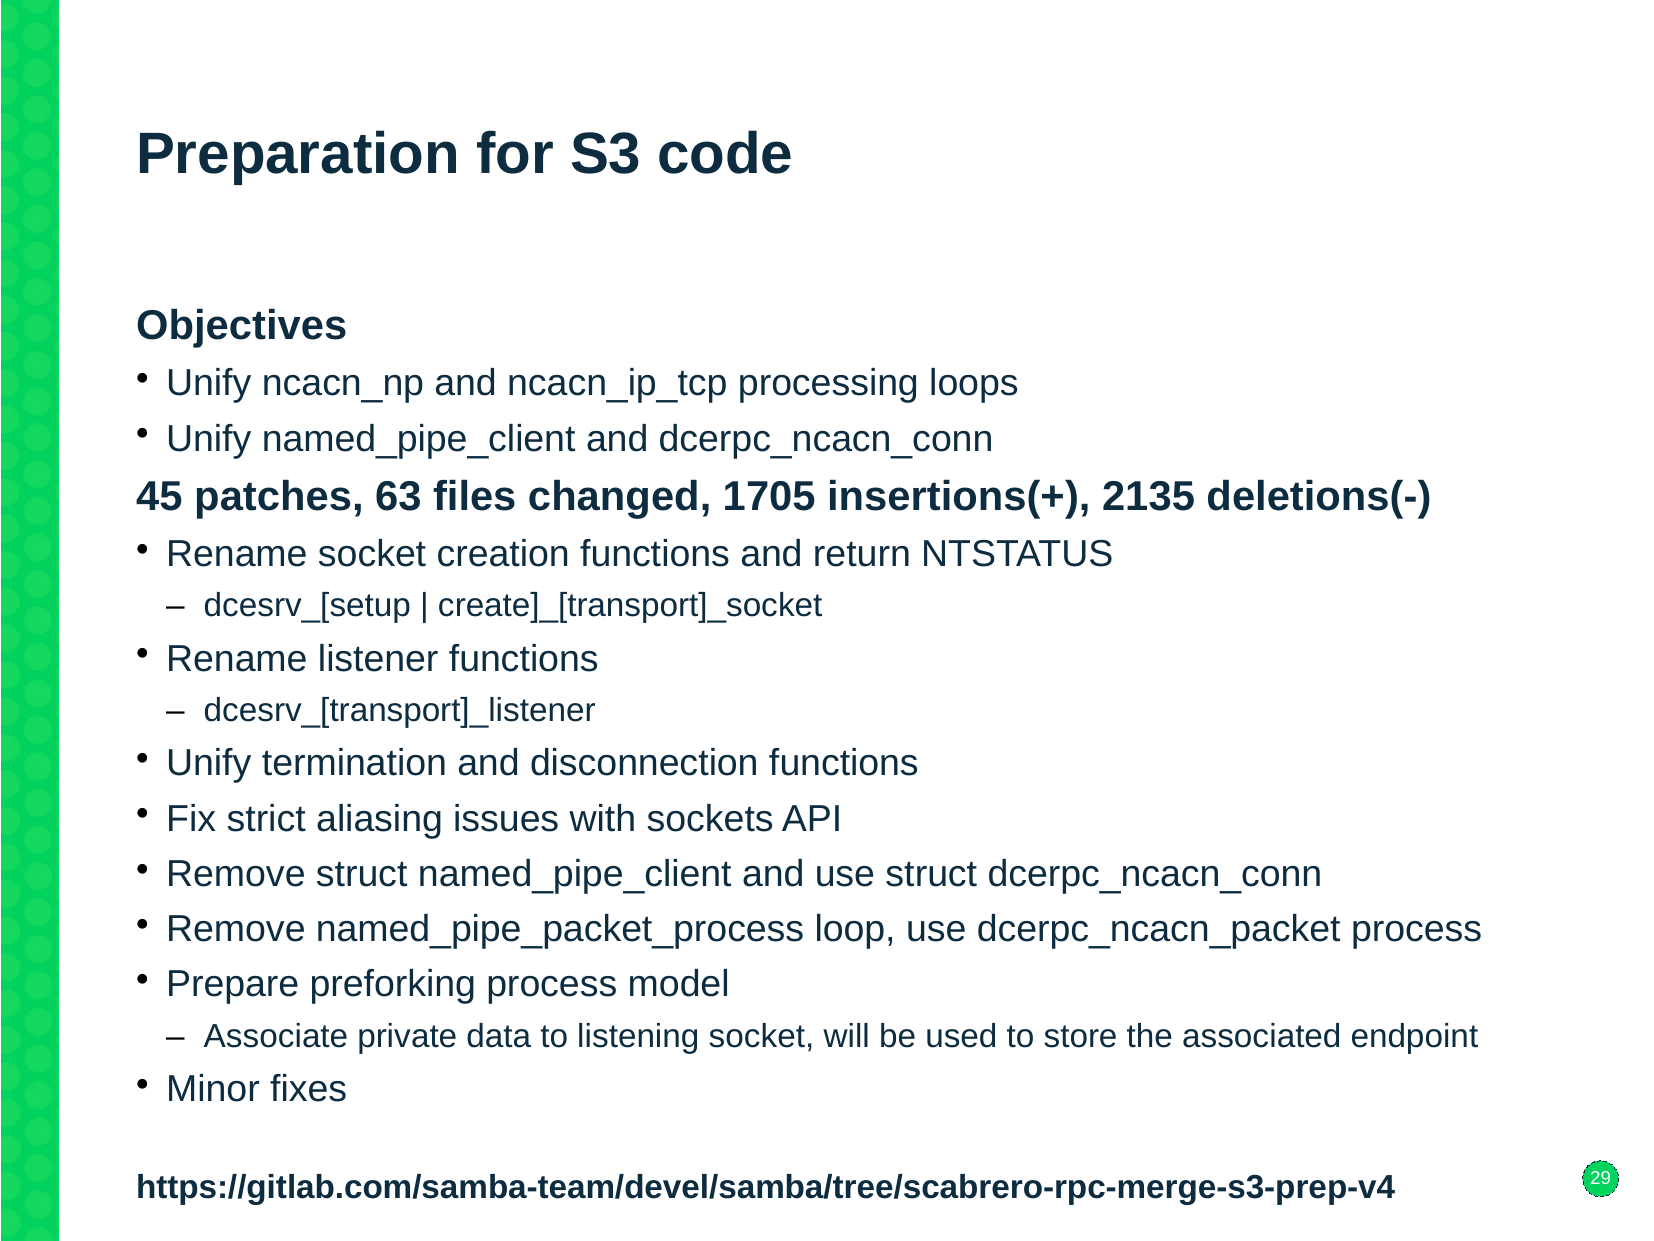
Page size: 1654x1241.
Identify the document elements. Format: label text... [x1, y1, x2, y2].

list Objectives Unify ncacn_np and ncacn_ip_tcp processing loops Unify named_pipe_client and dcerpc_ncacn_conn 45 patches, 63 files changed, 1705 insertions(+), 2135 deletions(-) Rename socket creation functions and return NTSTATUS dcesrv_[setup | create]_[transport]_socket Rename listener functions dcesrv_[transport]_listener Unify termination and disconnection functions Fix strict aliasing issues with sockets API Remove struct named_pipe_client and use struct dcerpc_ncacn_conn Remove named_pipe_packet_process loop, use dcerpc_ncacn_packet process Prepare preforking process model Associate private data to listening socket, will be used to store the associated endpoint Minor fixes https://gitlab.com/samba-team/devel/samba/tree/scabrero-rpc-merge-s3-prep-v4 [121, 290, 1531, 1100]
title Preparation for S3 code [121, 49, 1531, 257]
picture [1, 0, 59, 1241]
